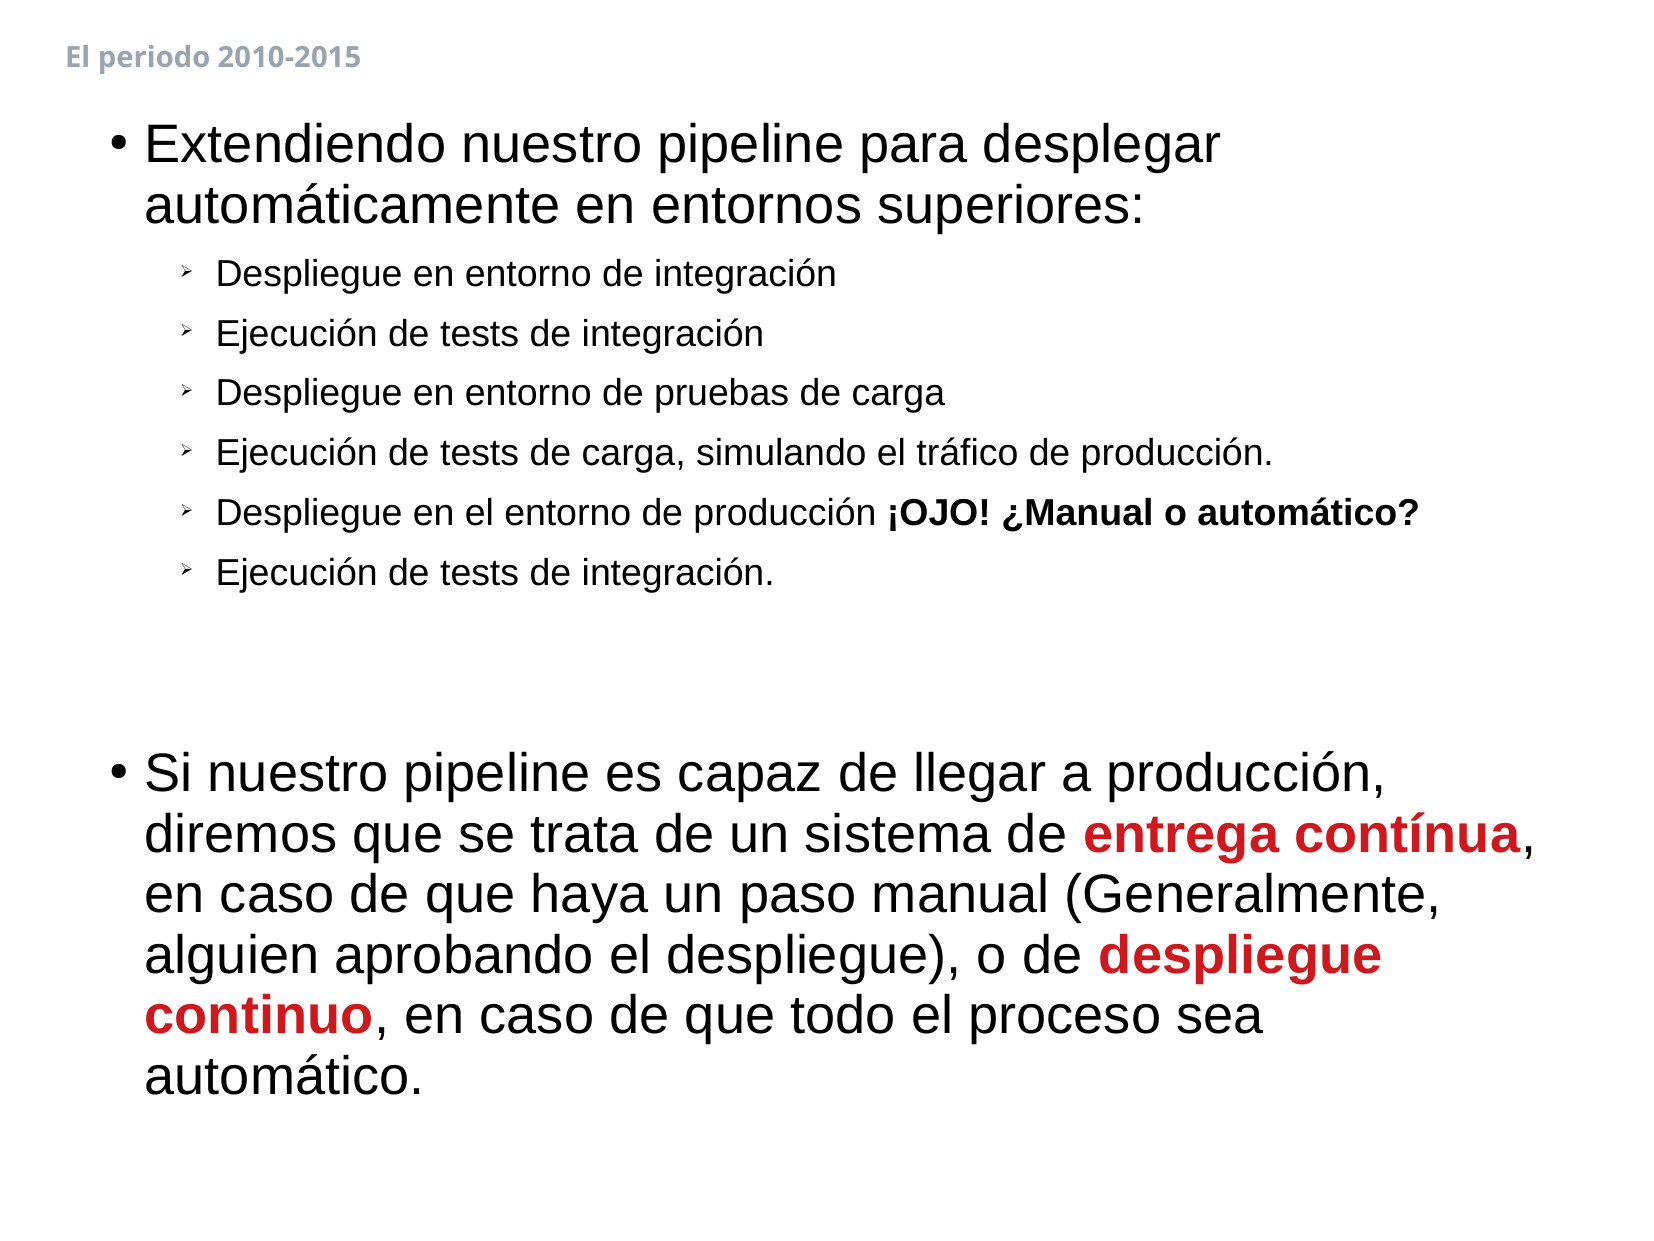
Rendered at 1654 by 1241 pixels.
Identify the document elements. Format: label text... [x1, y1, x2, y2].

text_box Extendiendo nuestro pipeline para desplegar automáticamente en entornos superiores: Despliegue en entorno de integración Ejecución de tests de integración Despliegue en entorno de pruebas de carga Ejecución de tests de carga, simulando el tráfico de producción. Despliegue en el entorno de producción ¡OJO! ¿Manual o automático? Ejecución de tests de integración. Si nuestro pipeline es capaz de llegar a producción, diremos que se trata de un sistema de entrega contínua, en caso de que haya un paso manual (Generalmente, alguien aprobando el despliegue), o de despliegue continuo, en caso de que todo el proceso sea automático. [94, 106, 1571, 1241]
text_box El periodo 2010-2015 [64, 38, 733, 74]
